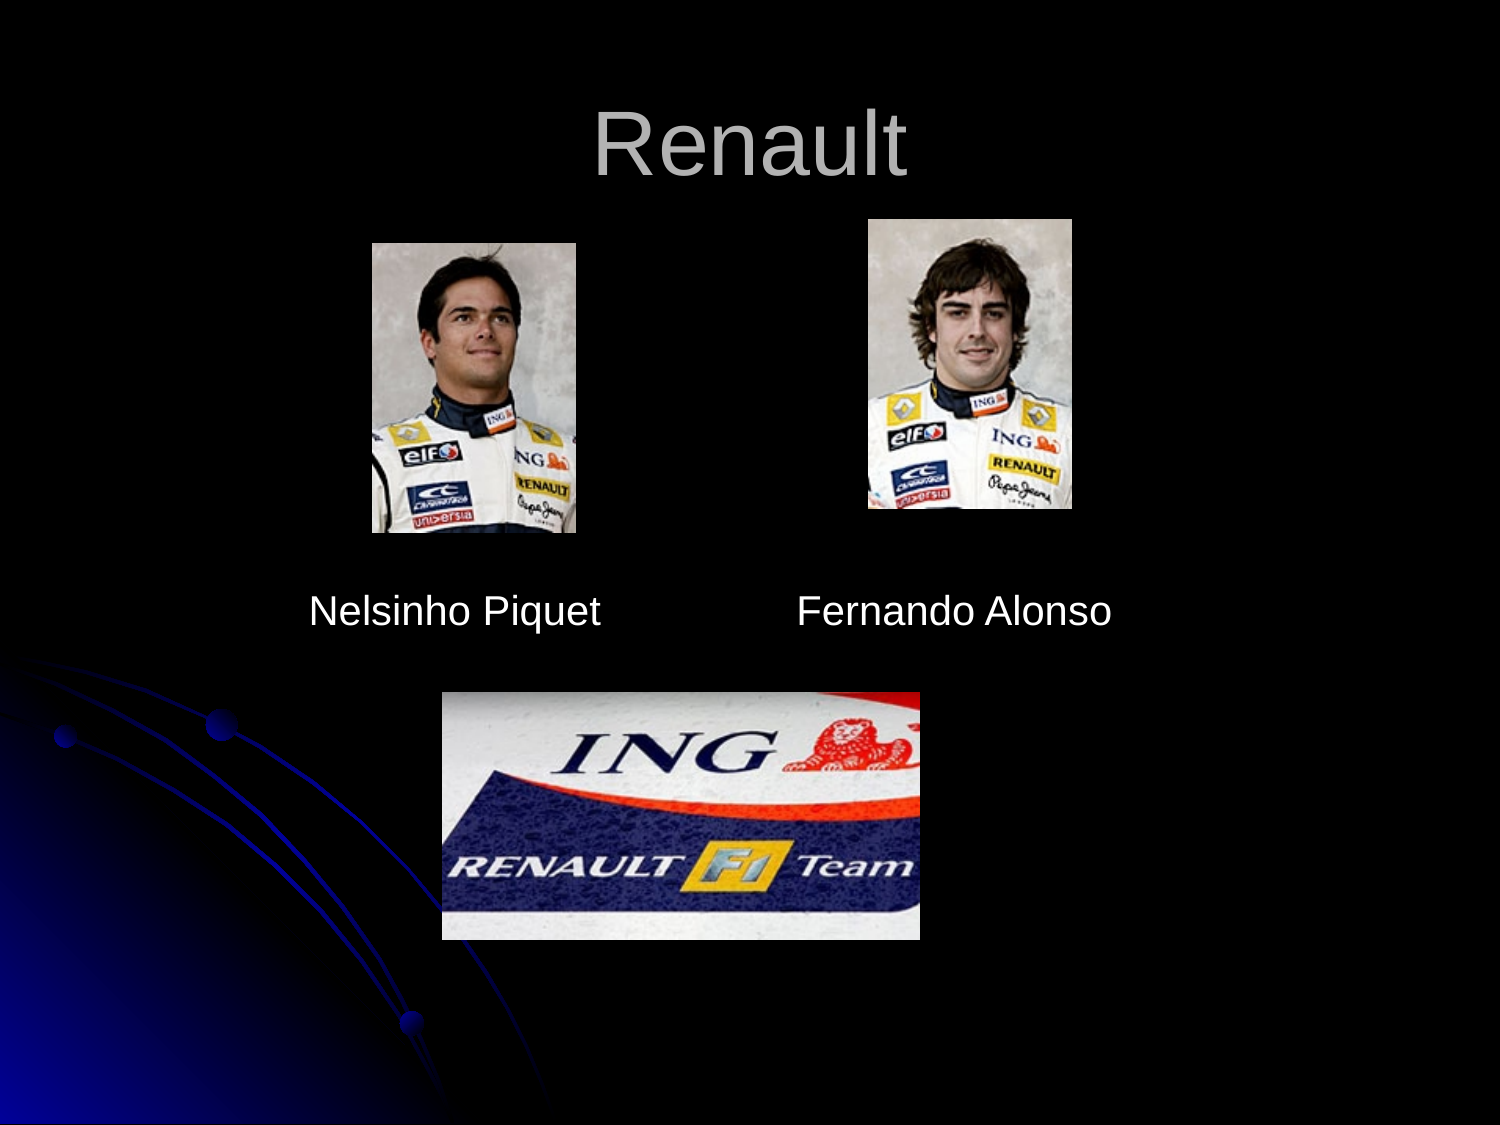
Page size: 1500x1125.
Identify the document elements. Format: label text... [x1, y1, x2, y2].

title Renault [75, 45, 1425, 233]
list Nelsinho Piquet Fernando Alonso [75, 551, 1425, 1006]
picture [372, 243, 576, 533]
picture [868, 219, 1072, 510]
picture [442, 692, 920, 940]
